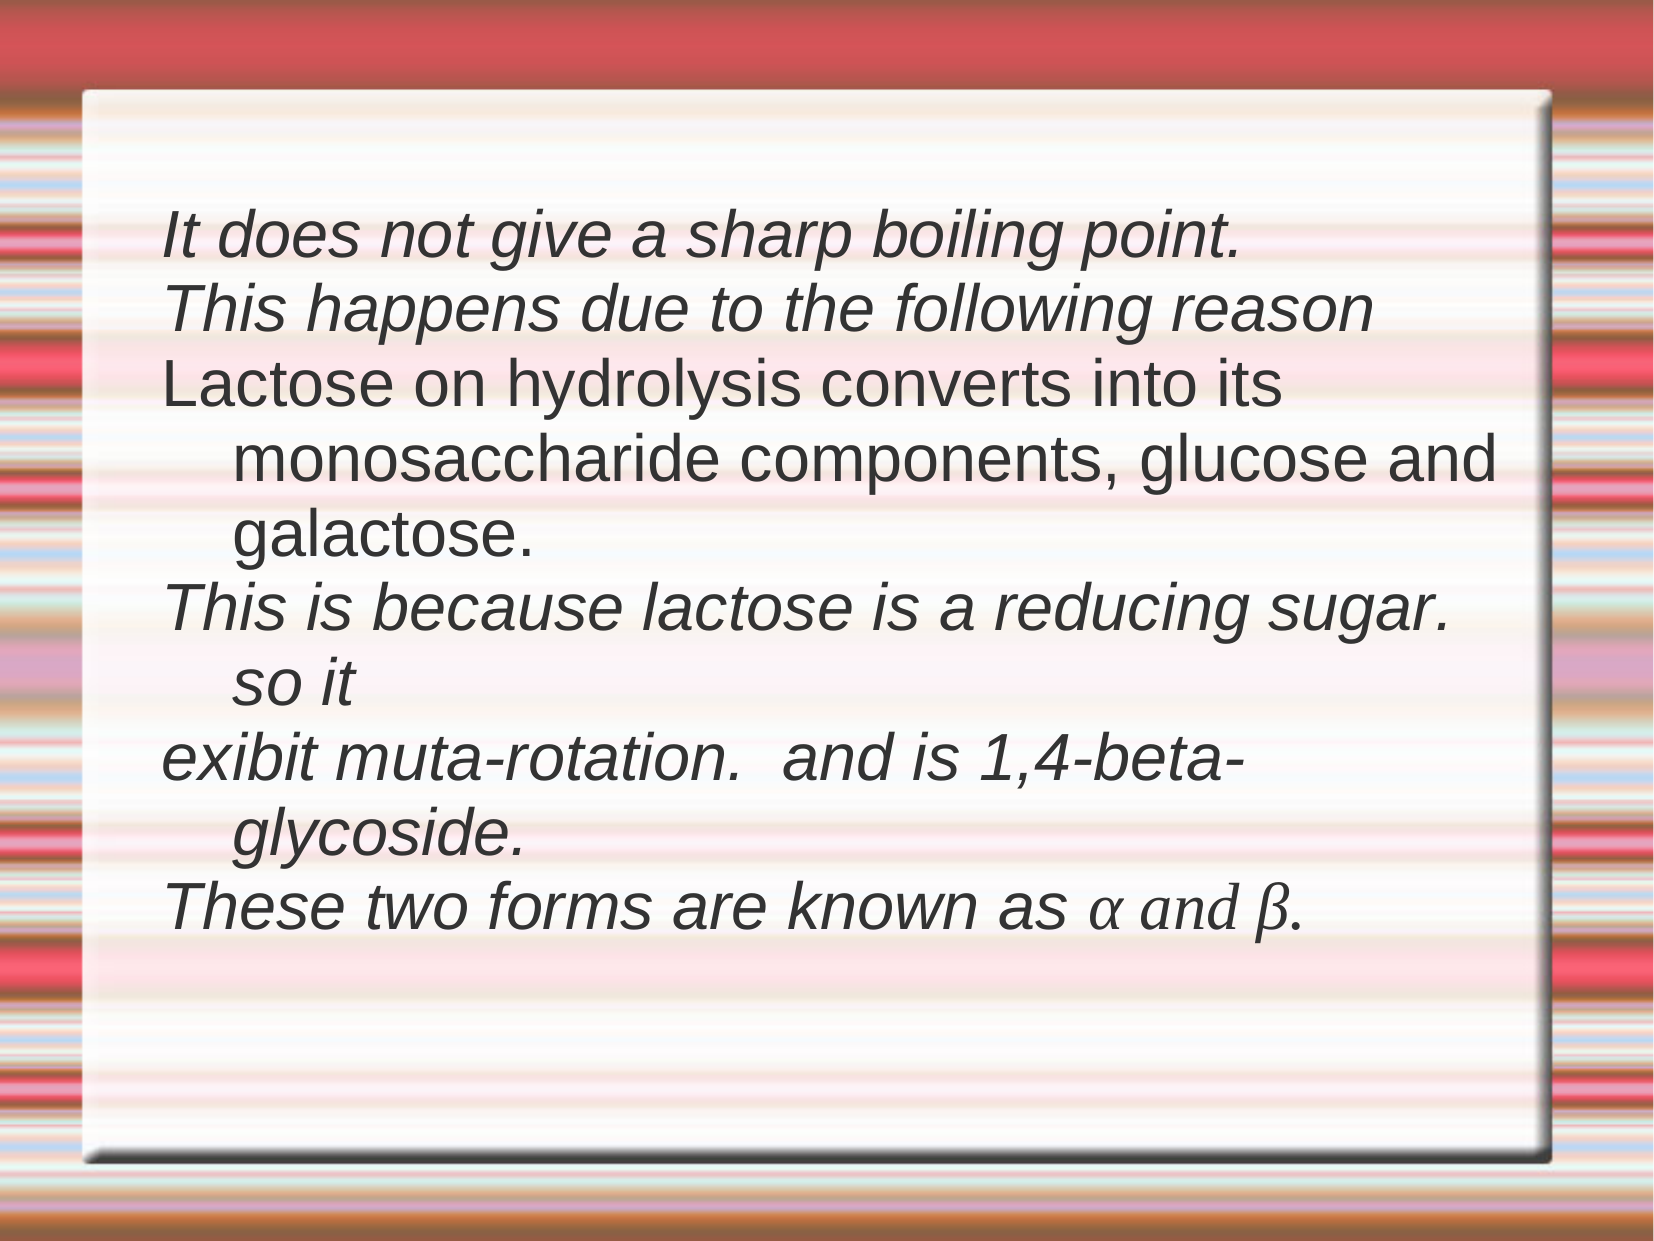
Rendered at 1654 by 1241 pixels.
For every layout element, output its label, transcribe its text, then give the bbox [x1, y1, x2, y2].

picture [0, 0, 1654, 1241]
title [121, 114, 1534, 322]
list It does not give a sharp boiling point. This happens due to the following reason Lactose on hydrolysis converts into its monosaccharide components, glucose and galactose. This is because lactose is a reducing sugar. so it exibit muta-rotation. and is 1,4-beta-glycoside. These two forms are known as α and β. [150, 196, 1531, 1126]
